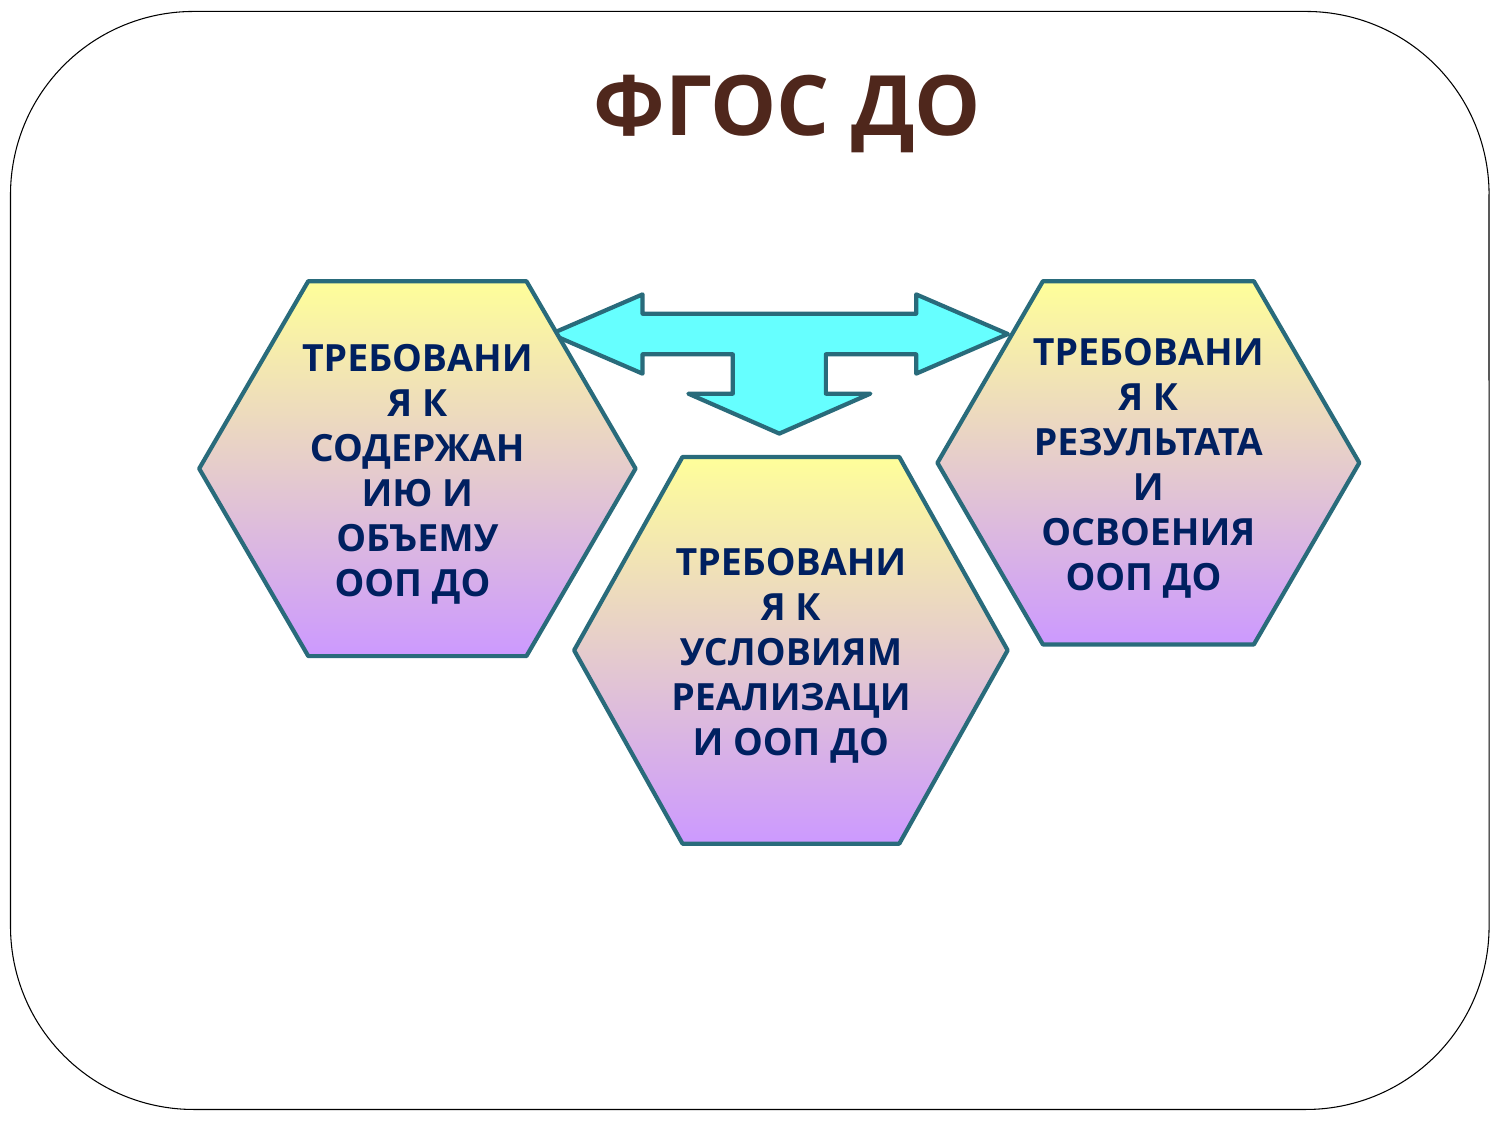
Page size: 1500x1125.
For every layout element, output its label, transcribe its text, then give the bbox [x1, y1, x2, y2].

text_box ТРЕБОВАНИЯ К УСЛОВИЯМ РЕАЛИЗАЦИИ ООП ДО [574, 456, 1008, 844]
text_box ТРЕБОВАНИЯ К РЕЗУЛЬТАТАИ ОСВОЕНИЯ ООП ДО [937, 281, 1360, 645]
title ФГОС ДО [150, 45, 1425, 233]
text_box ТРЕБОВАНИЯ К СОДЕРЖАНИЮ И ОБЪЕМУ ООП ДО [199, 281, 636, 657]
list [150, 237, 1425, 988]
text_box [557, 294, 1008, 434]
